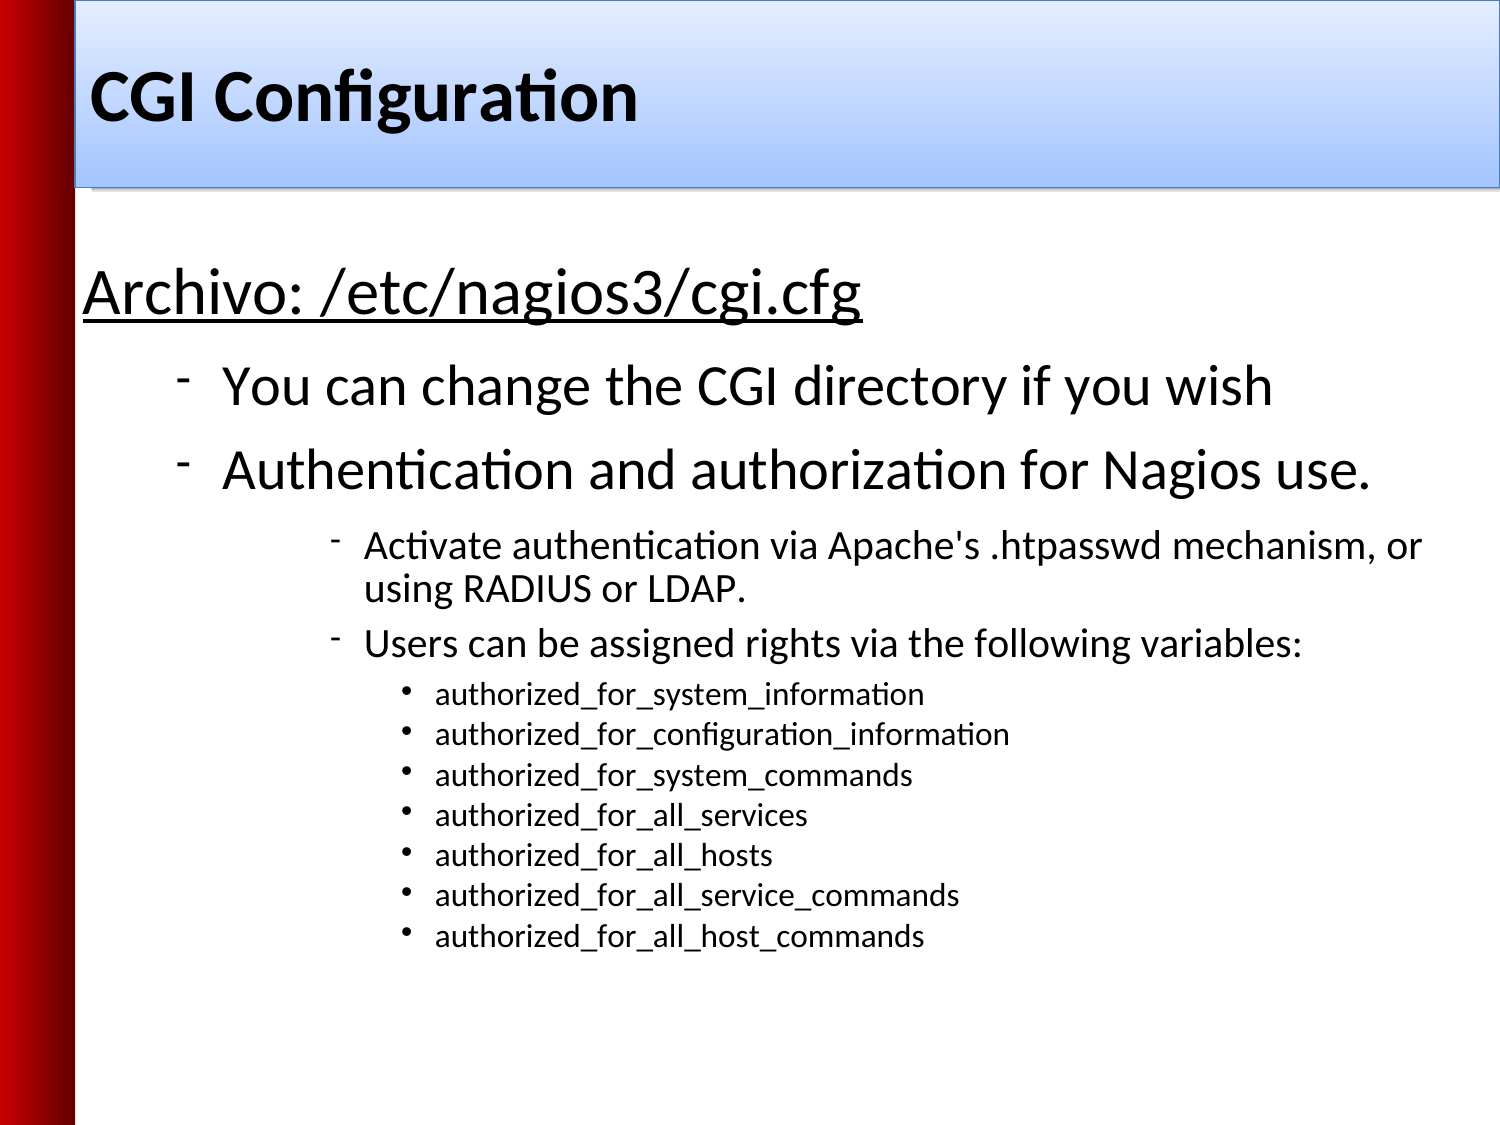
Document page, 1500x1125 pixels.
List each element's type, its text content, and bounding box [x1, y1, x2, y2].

text_box CGI Configuration [75, 0, 1500, 188]
text_box Archivo: /etc/nagios3/cgi.cfg You can change the CGI directory if you wish Authentication and authorization for Nagios use. Activate authentication via Apache's .htpasswd mechanism, or using RADIUS or LDAP. Users can be assigned rights via the following variables: authorized_for_system_information authorized_for_configuration_information authorized_for_system_commands authorized_for_all_services authorized_for_all_hosts authorized_for_all_service_commands authorized_for_all_host_commands [82, 249, 1450, 1085]
